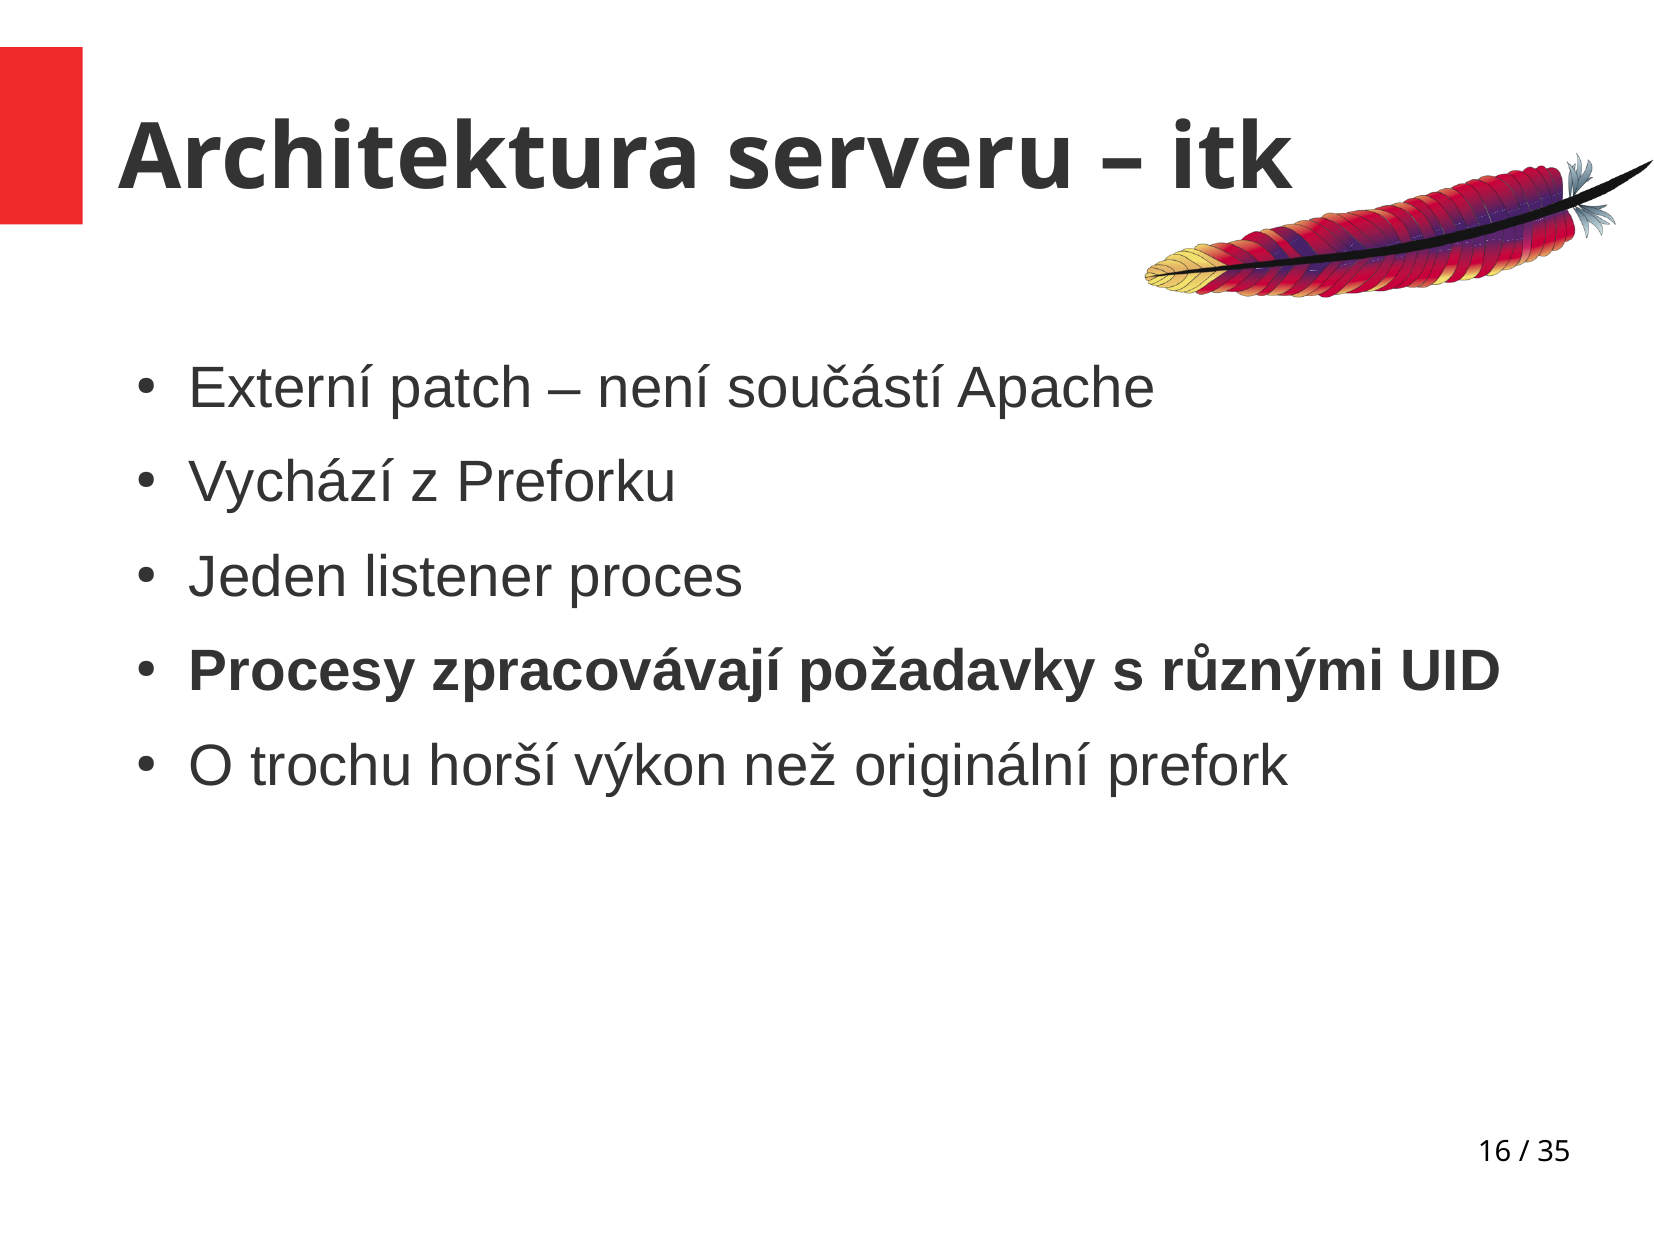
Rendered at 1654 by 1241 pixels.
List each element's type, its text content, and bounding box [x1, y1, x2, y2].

list Externí patch – není součástí Apache Vychází z Preforku Jeden listener proces Procesy zpracovávají požadavky s různými UID O trochu horší výkon než originální prefork [118, 354, 1536, 1074]
title Architektura serveru – itk [118, 49, 1571, 257]
picture [1144, 153, 1654, 298]
